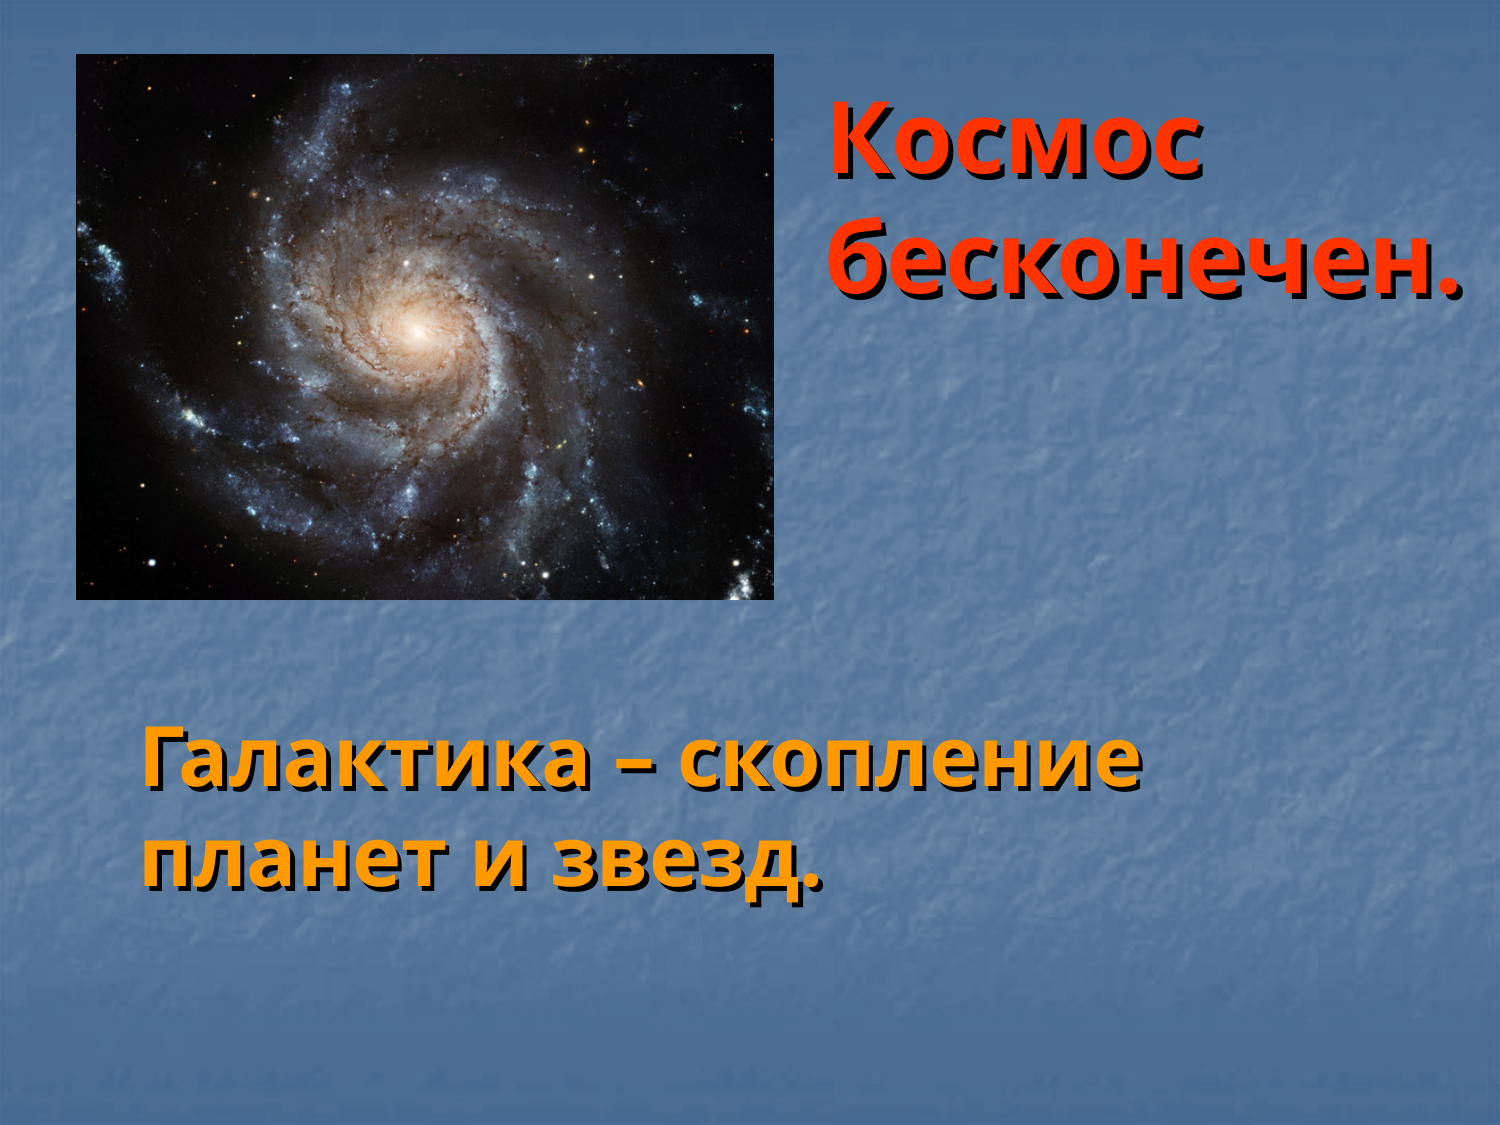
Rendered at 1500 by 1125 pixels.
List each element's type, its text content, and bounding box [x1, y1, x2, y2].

text_box Космос бесконечен. [809, 66, 1500, 322]
picture [76, 54, 774, 600]
text_box Галактика – скопление планет и звезд. [123, 696, 1060, 912]
